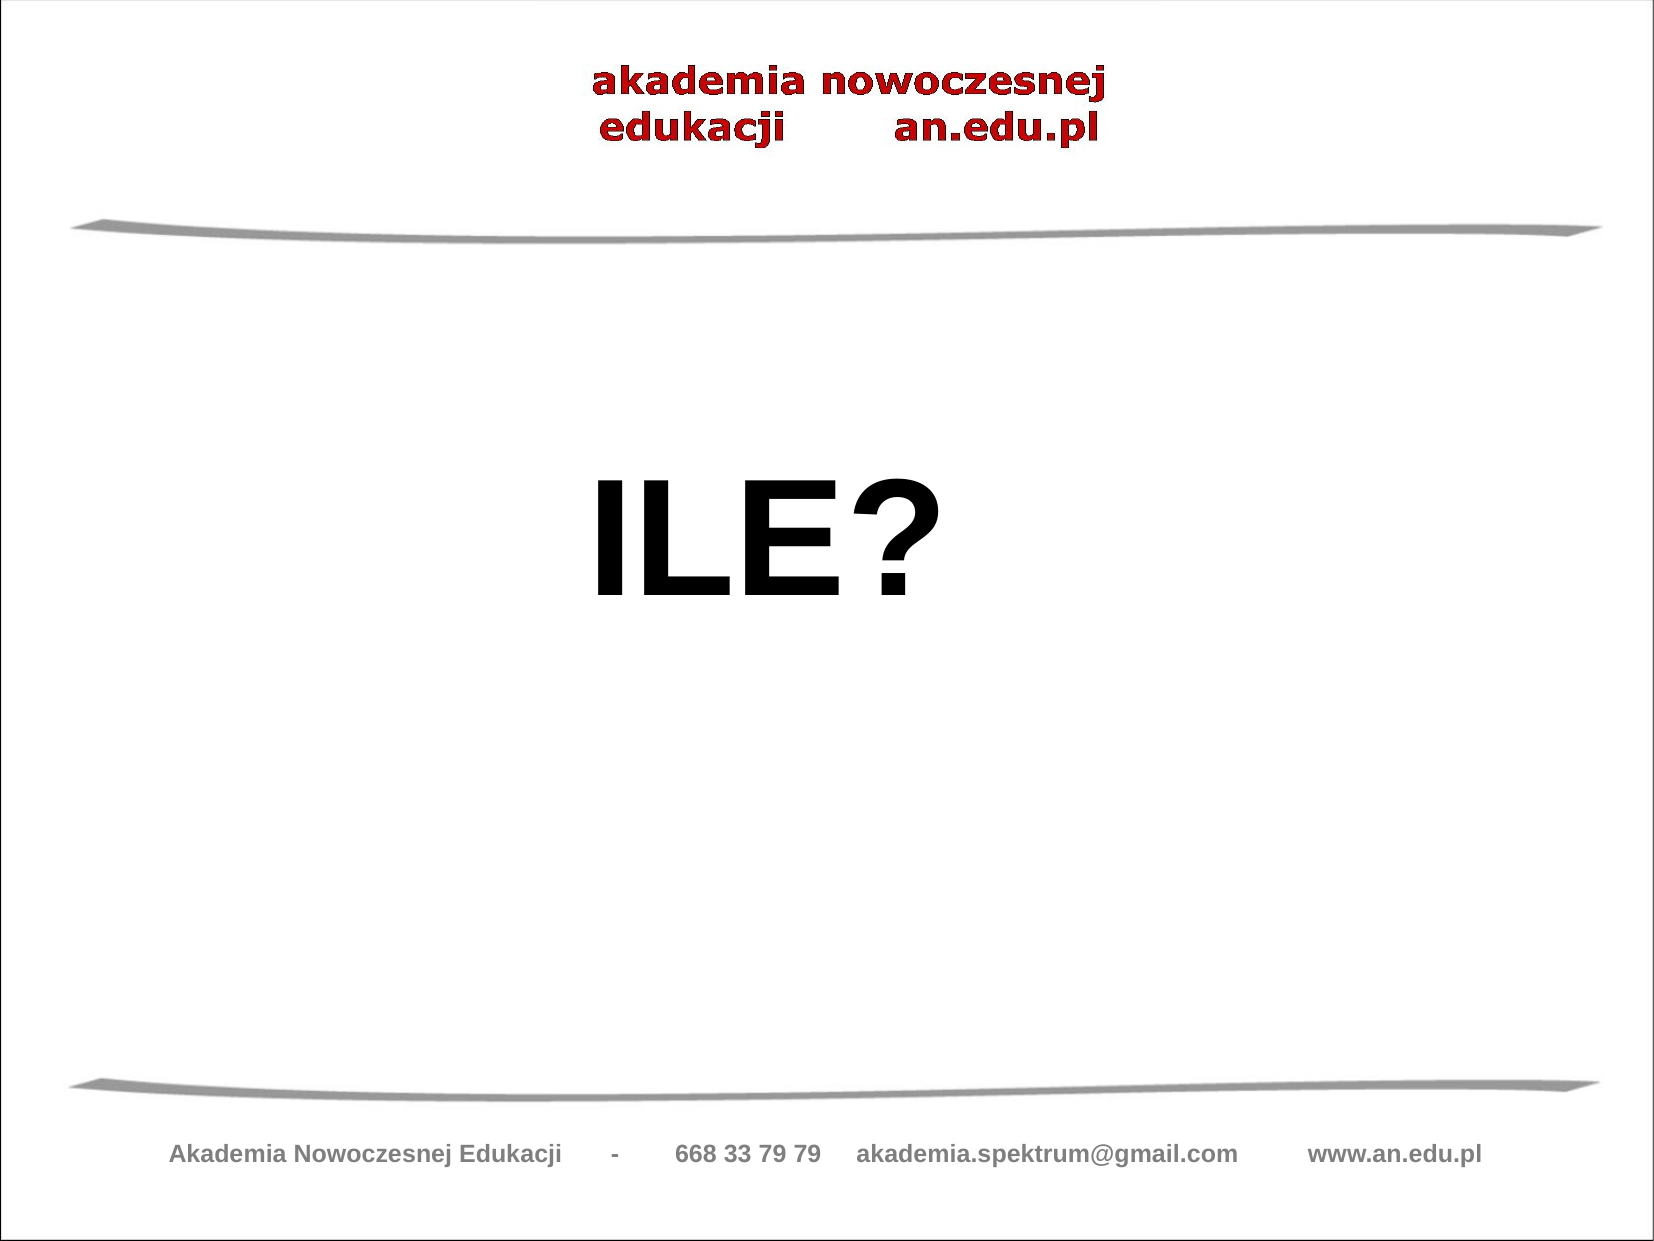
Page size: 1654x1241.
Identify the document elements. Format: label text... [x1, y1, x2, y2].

text_box Akademia Nowoczesnej Edukacji - 668 33 79 79 akademia.spektrum@gmail.com www.an.edu.pl [110, 1129, 1530, 1176]
text_box ILE? [88, 221, 1447, 834]
picture [0, 0, 1654, 1241]
